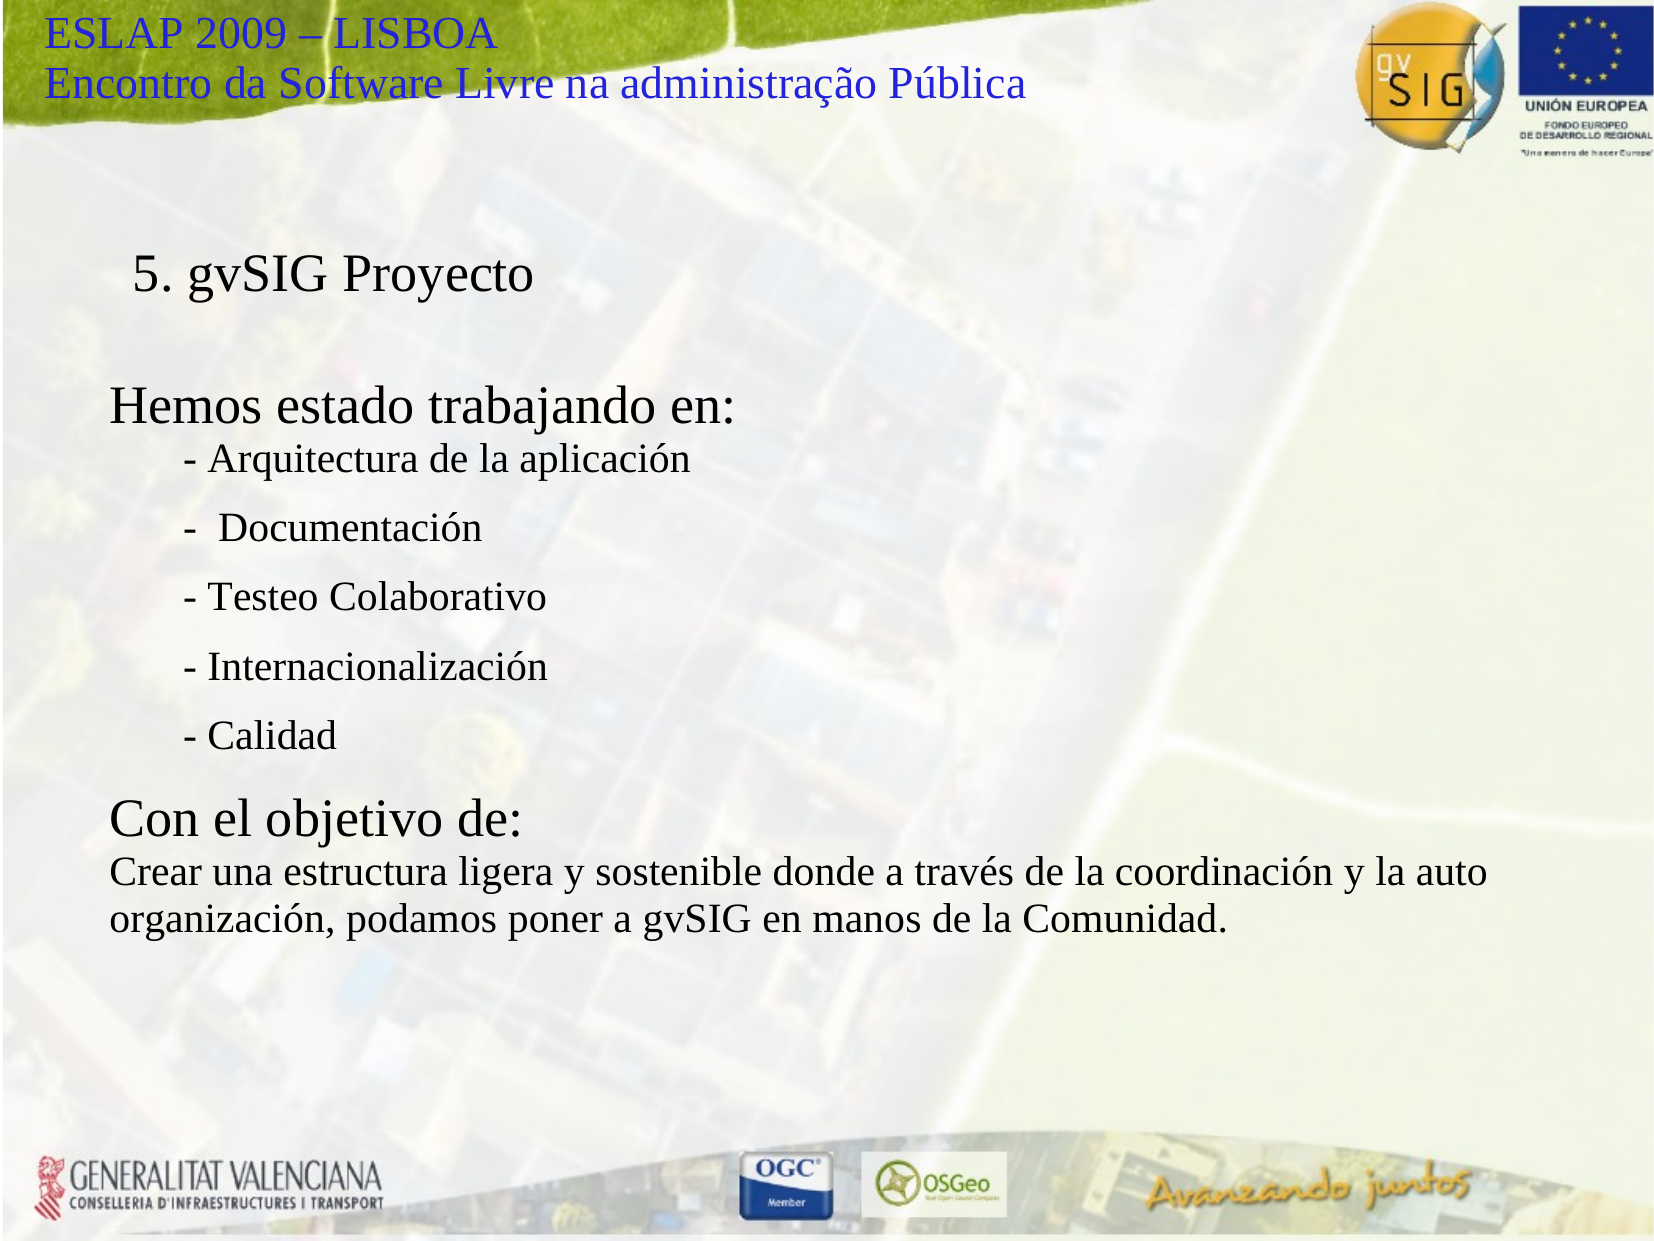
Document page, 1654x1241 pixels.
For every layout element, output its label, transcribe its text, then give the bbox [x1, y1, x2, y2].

text_box Hemos estado trabajando en: - Arquitectura de la aplicación - Documentación - Testeo Colaborativo - Internacionalización - Calidad Con el objetivo de: Crear una estructura ligera y sostenible donde a través de la coordinación y la auto organización, podamos poner a gvSIG en manos de la Comunidad. [94, 307, 1536, 949]
picture [2, 0, 1654, 1241]
text_box 5. gvSIG Proyecto [118, 236, 688, 317]
